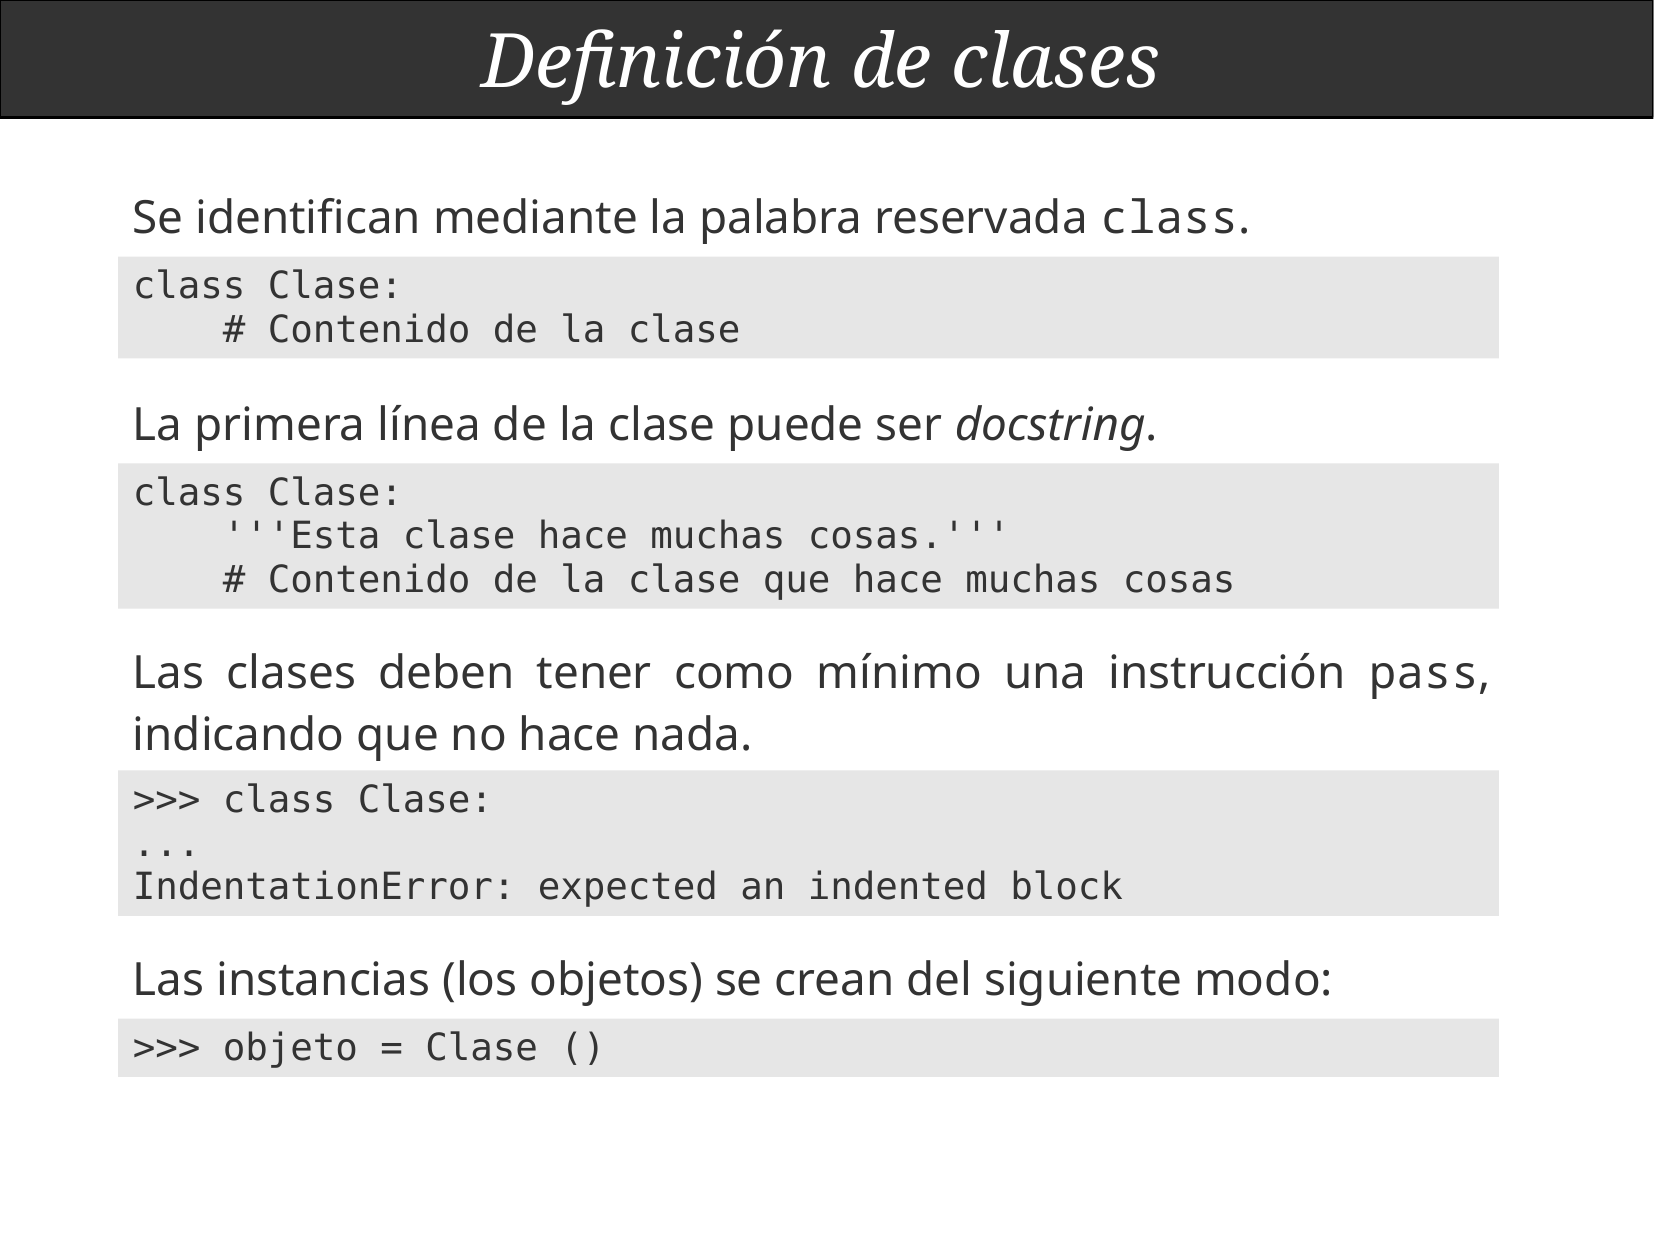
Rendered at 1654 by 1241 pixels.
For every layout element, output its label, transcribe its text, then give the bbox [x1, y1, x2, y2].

text_box La primera línea de la clase puede ser docstring. [118, 383, 1506, 453]
text_box class Clase: '''Esta clase hace muchas cosas.''' # Contenido de la clase que hace muchas cosas [118, 463, 1499, 609]
text_box class Clase: # Contenido de la clase [118, 256, 1499, 359]
text_box Las clases deben tener como mínimo una instrucción pass, indicando que no hace nada. [118, 631, 1506, 754]
text_box >>> class Clase: ... IndentationError: expected an indented block [118, 770, 1499, 916]
text_box >>> objeto = Clase () [118, 1018, 1499, 1077]
text_box Se identifican mediante la palabra reservada class. [118, 177, 1506, 246]
text_box Las instancias (los objetos) se crean del siguiente modo: [118, 939, 1506, 1008]
text_box Definición de clases [0, 0, 1654, 101]
